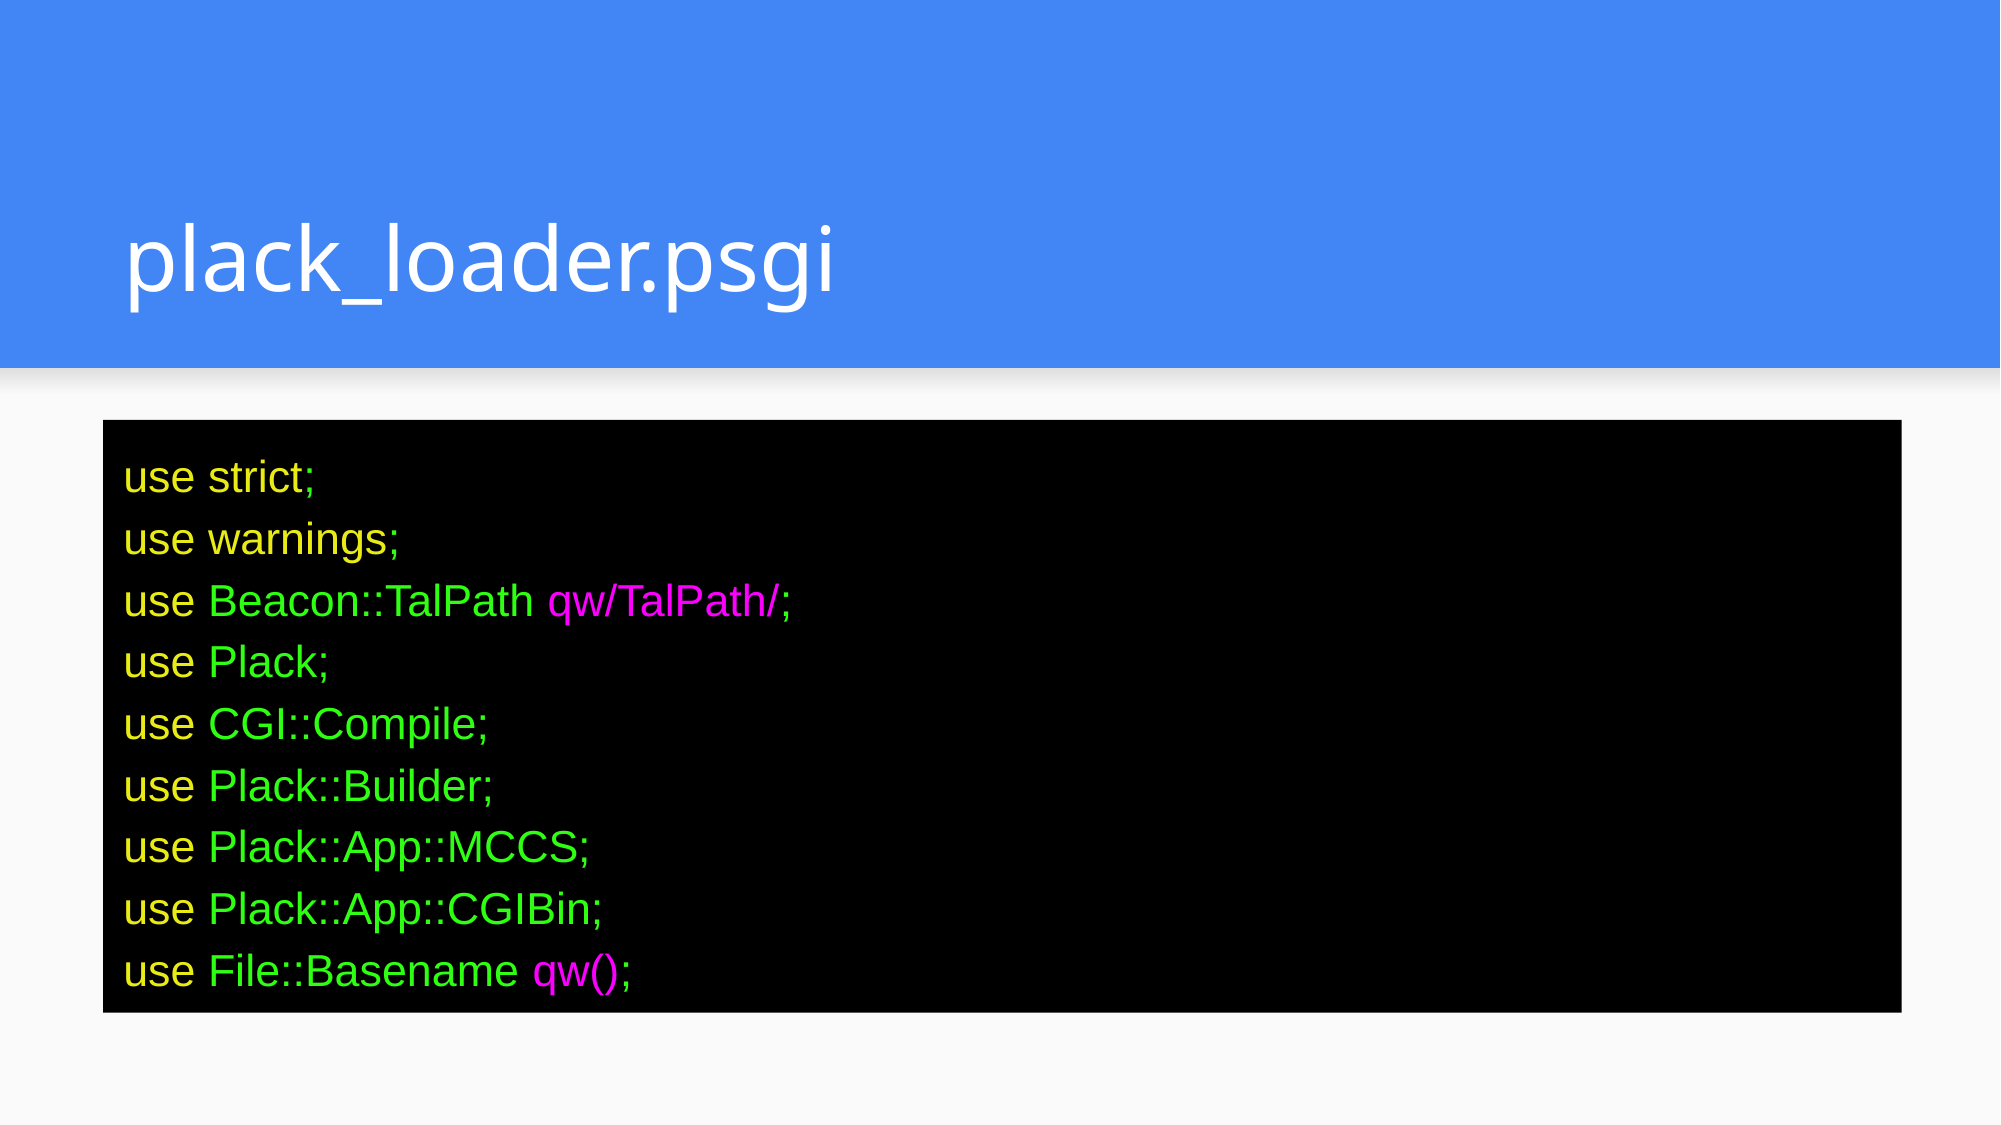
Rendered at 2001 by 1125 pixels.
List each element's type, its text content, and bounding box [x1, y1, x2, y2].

title plack_loader.psgi [103, 161, 1902, 330]
list use strict; use warnings; use Beacon::TalPath qw/TalPath/; use Plack; use CGI::Compile; use Plack::Builder; use Plack::App::MCCS; use Plack::App::CGIBin; use File::Basename qw(); [103, 419, 1902, 1013]
